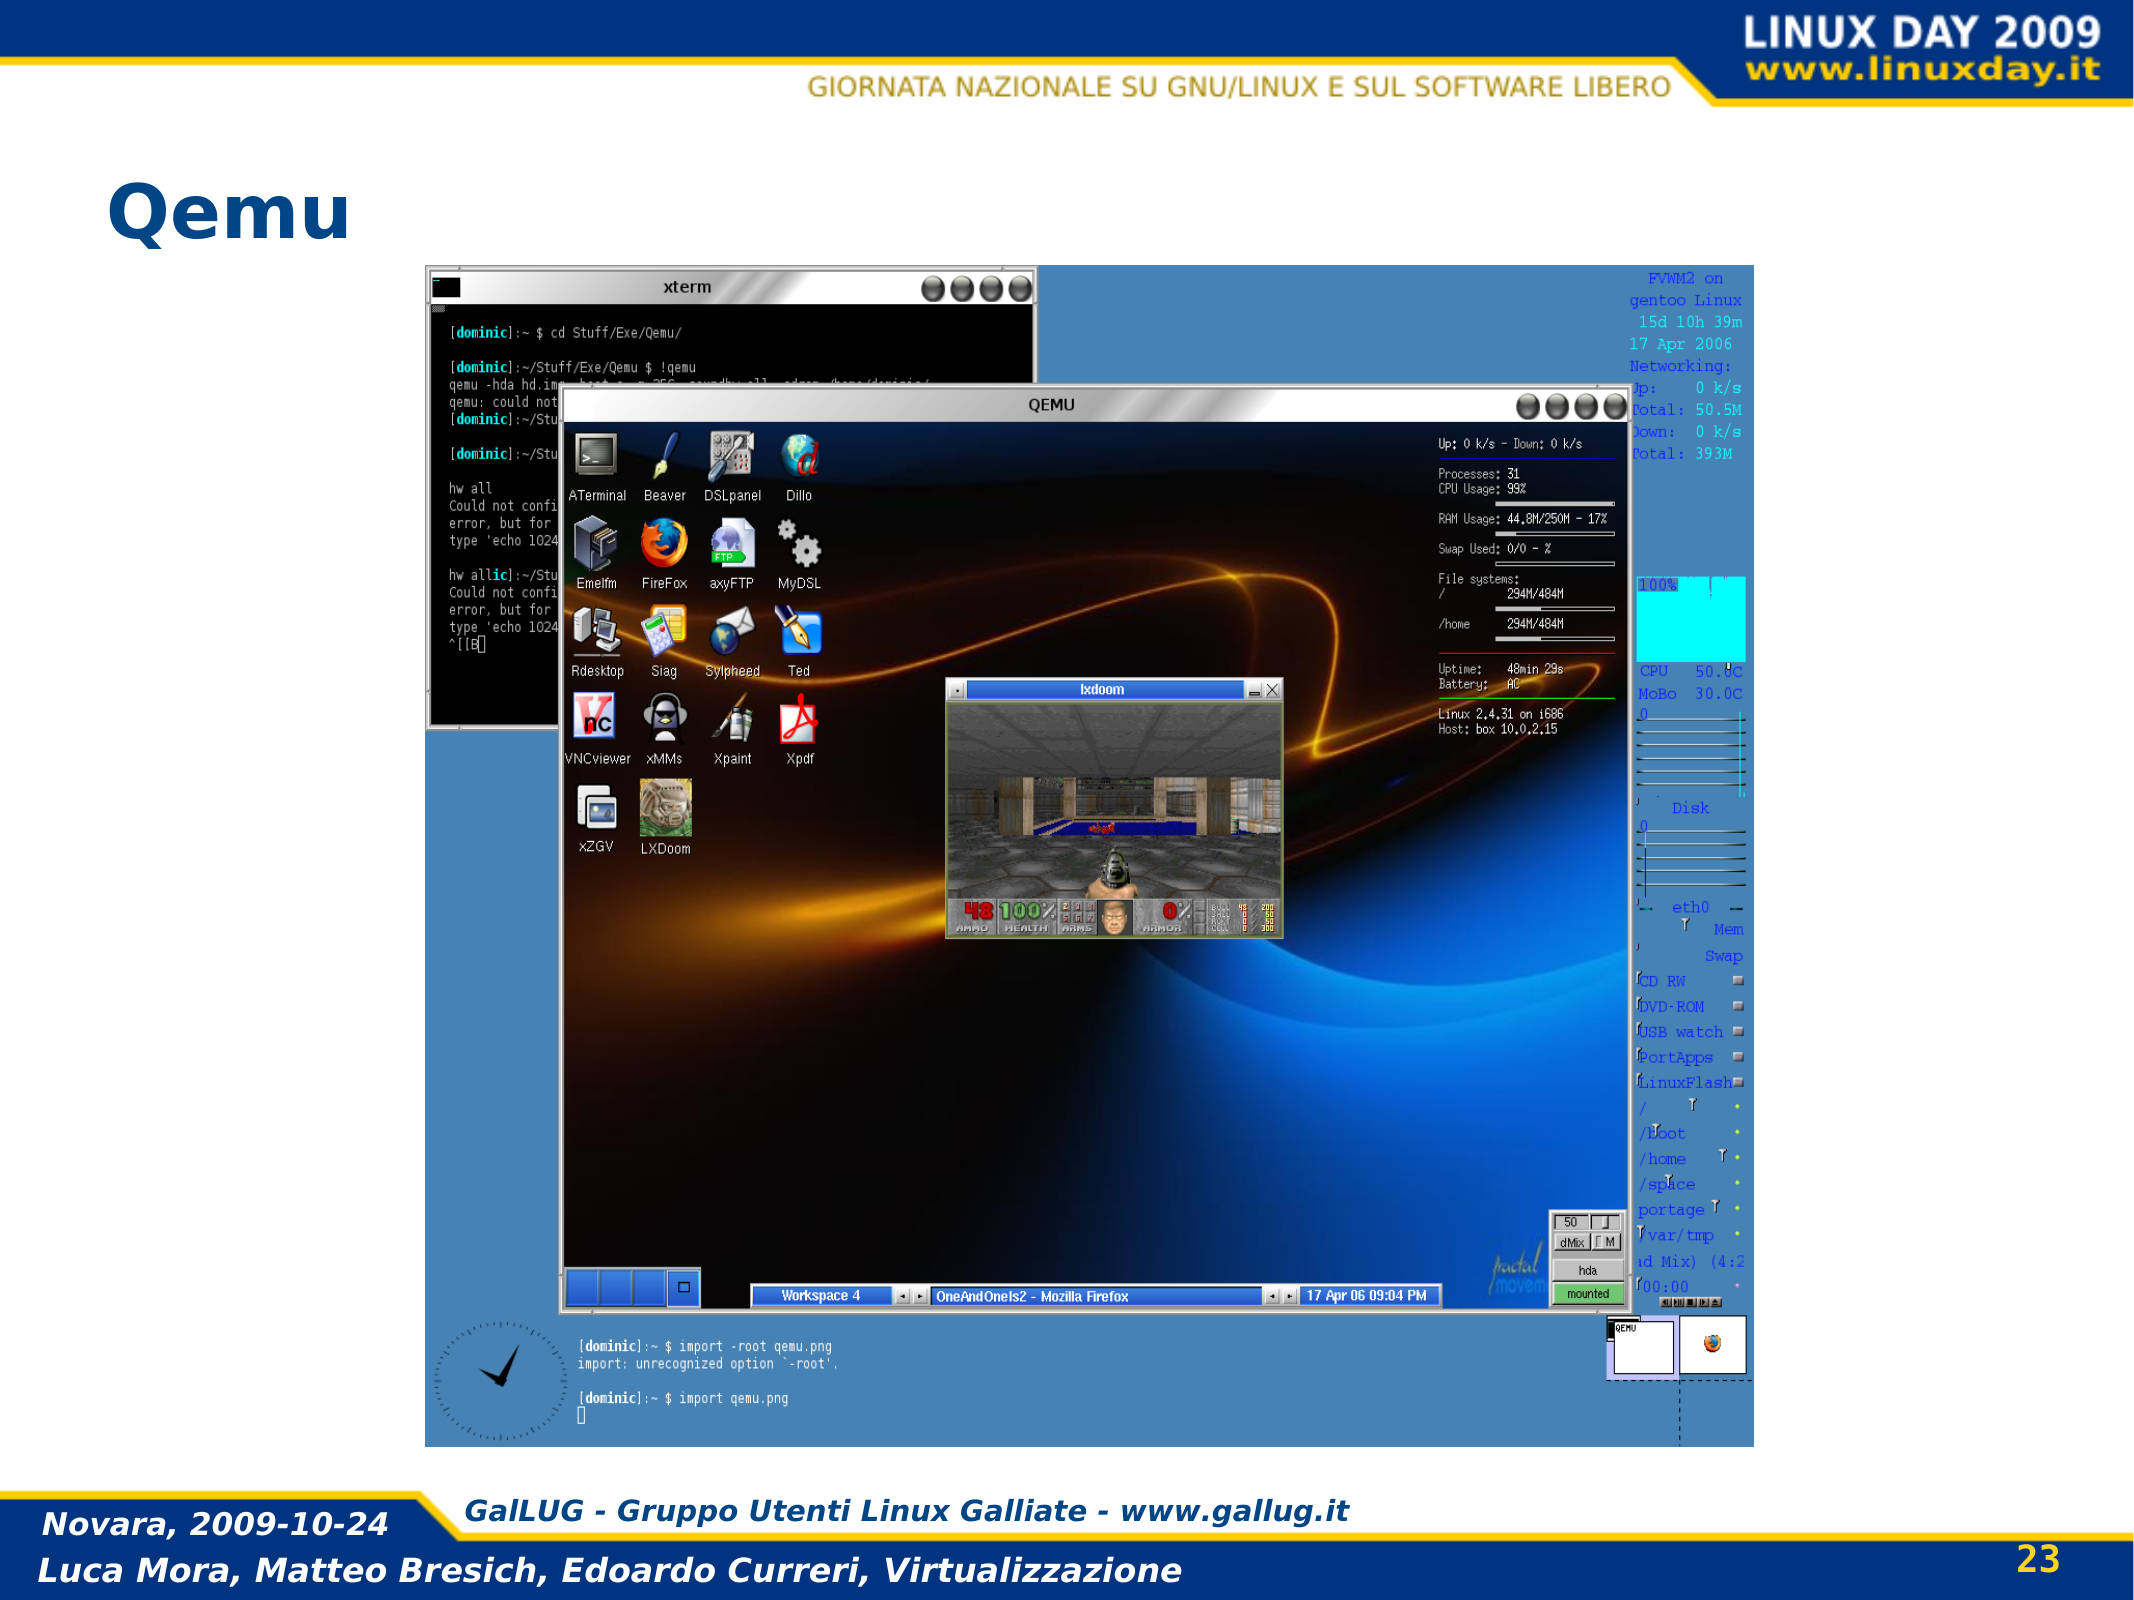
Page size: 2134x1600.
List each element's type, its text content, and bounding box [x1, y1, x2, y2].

title Qemu [106, 159, 2080, 267]
picture [0, 0, 2134, 1600]
